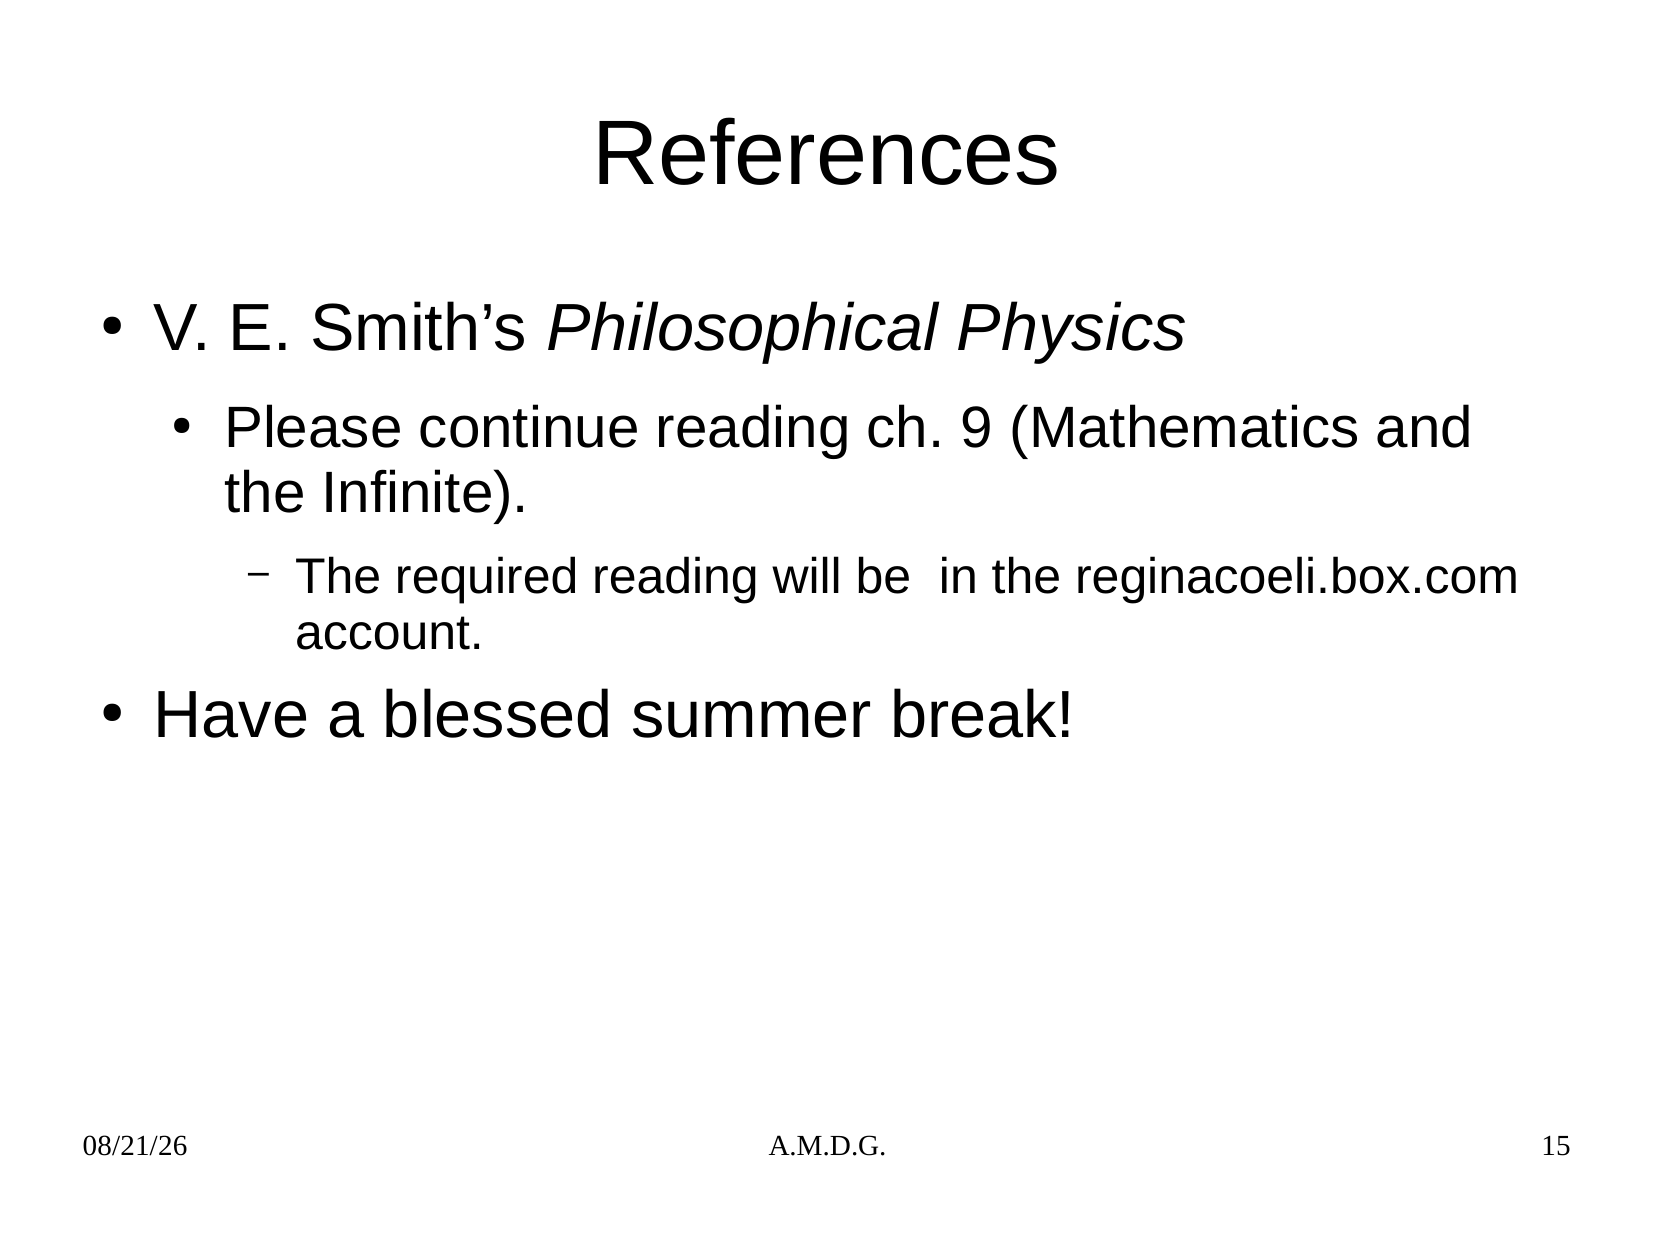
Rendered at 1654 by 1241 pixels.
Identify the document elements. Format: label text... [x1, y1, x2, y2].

title References [82, 49, 1571, 257]
list V. E. Smith’s Philosophical Physics Please continue reading ch. 9 (Mathematics and the Infinite). The required reading will be in the reginacoeli.box.com account. Have a blessed summer break! [82, 290, 1571, 1109]
